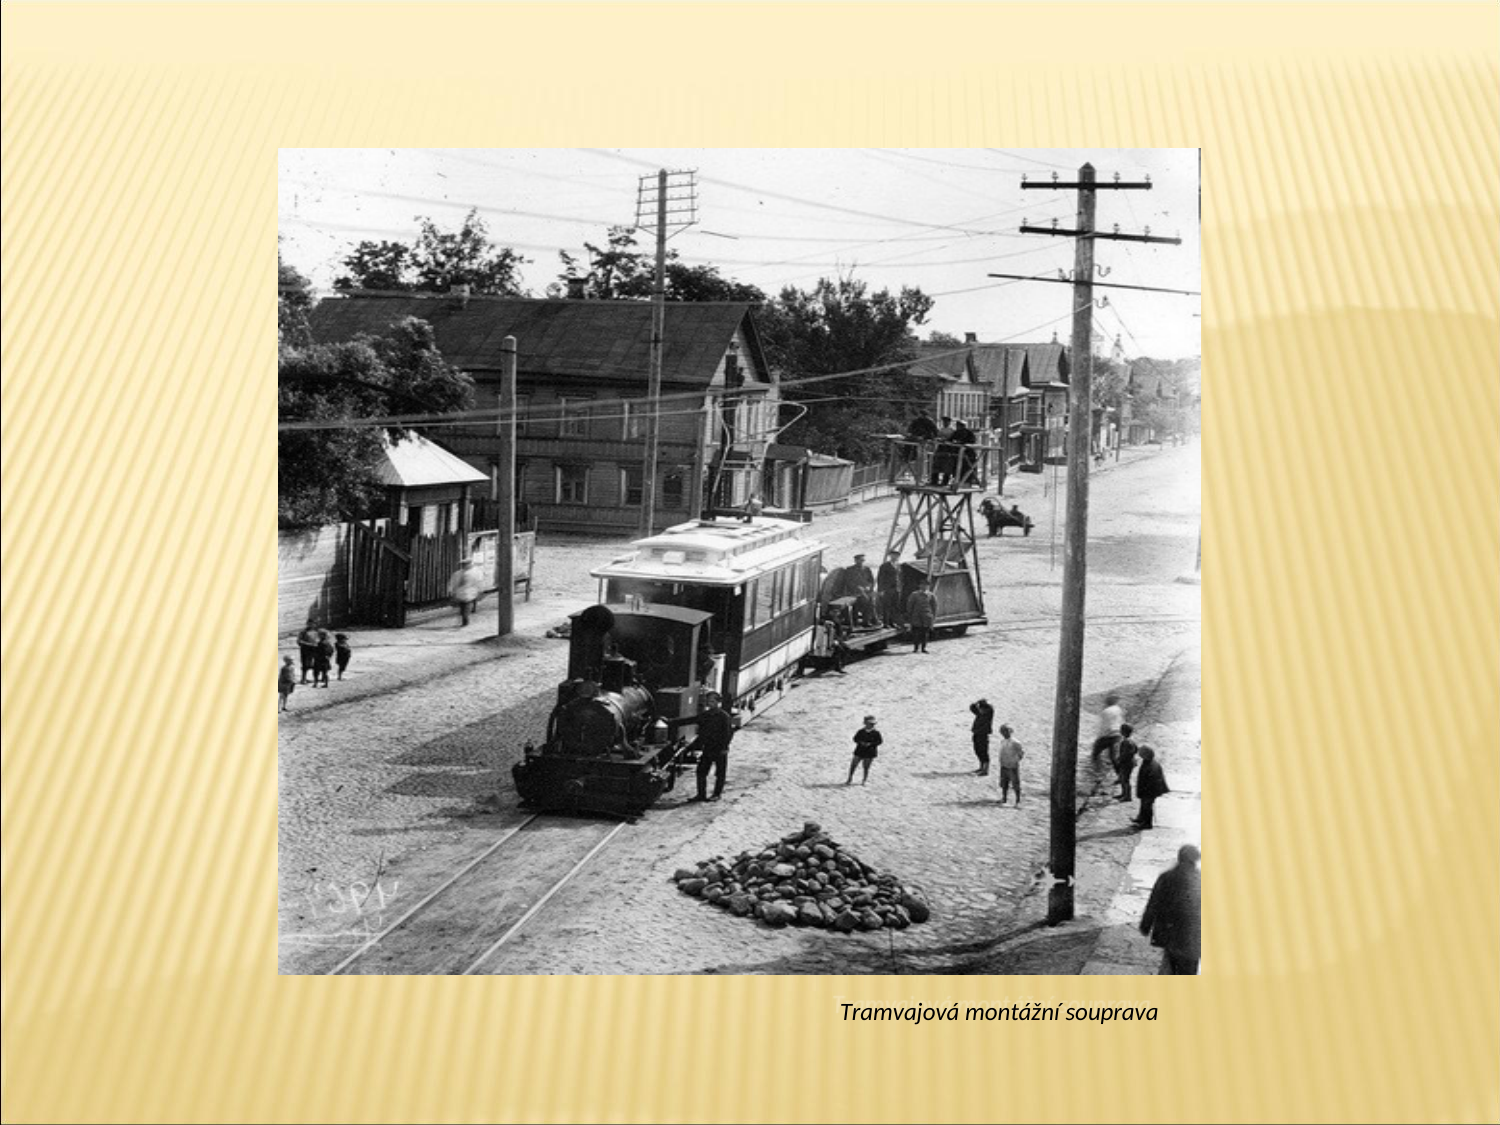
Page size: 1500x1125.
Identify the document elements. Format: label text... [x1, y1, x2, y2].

picture [0, 0, 1500, 1125]
text_box Tramvajová montážní souprava [825, 987, 1338, 1033]
